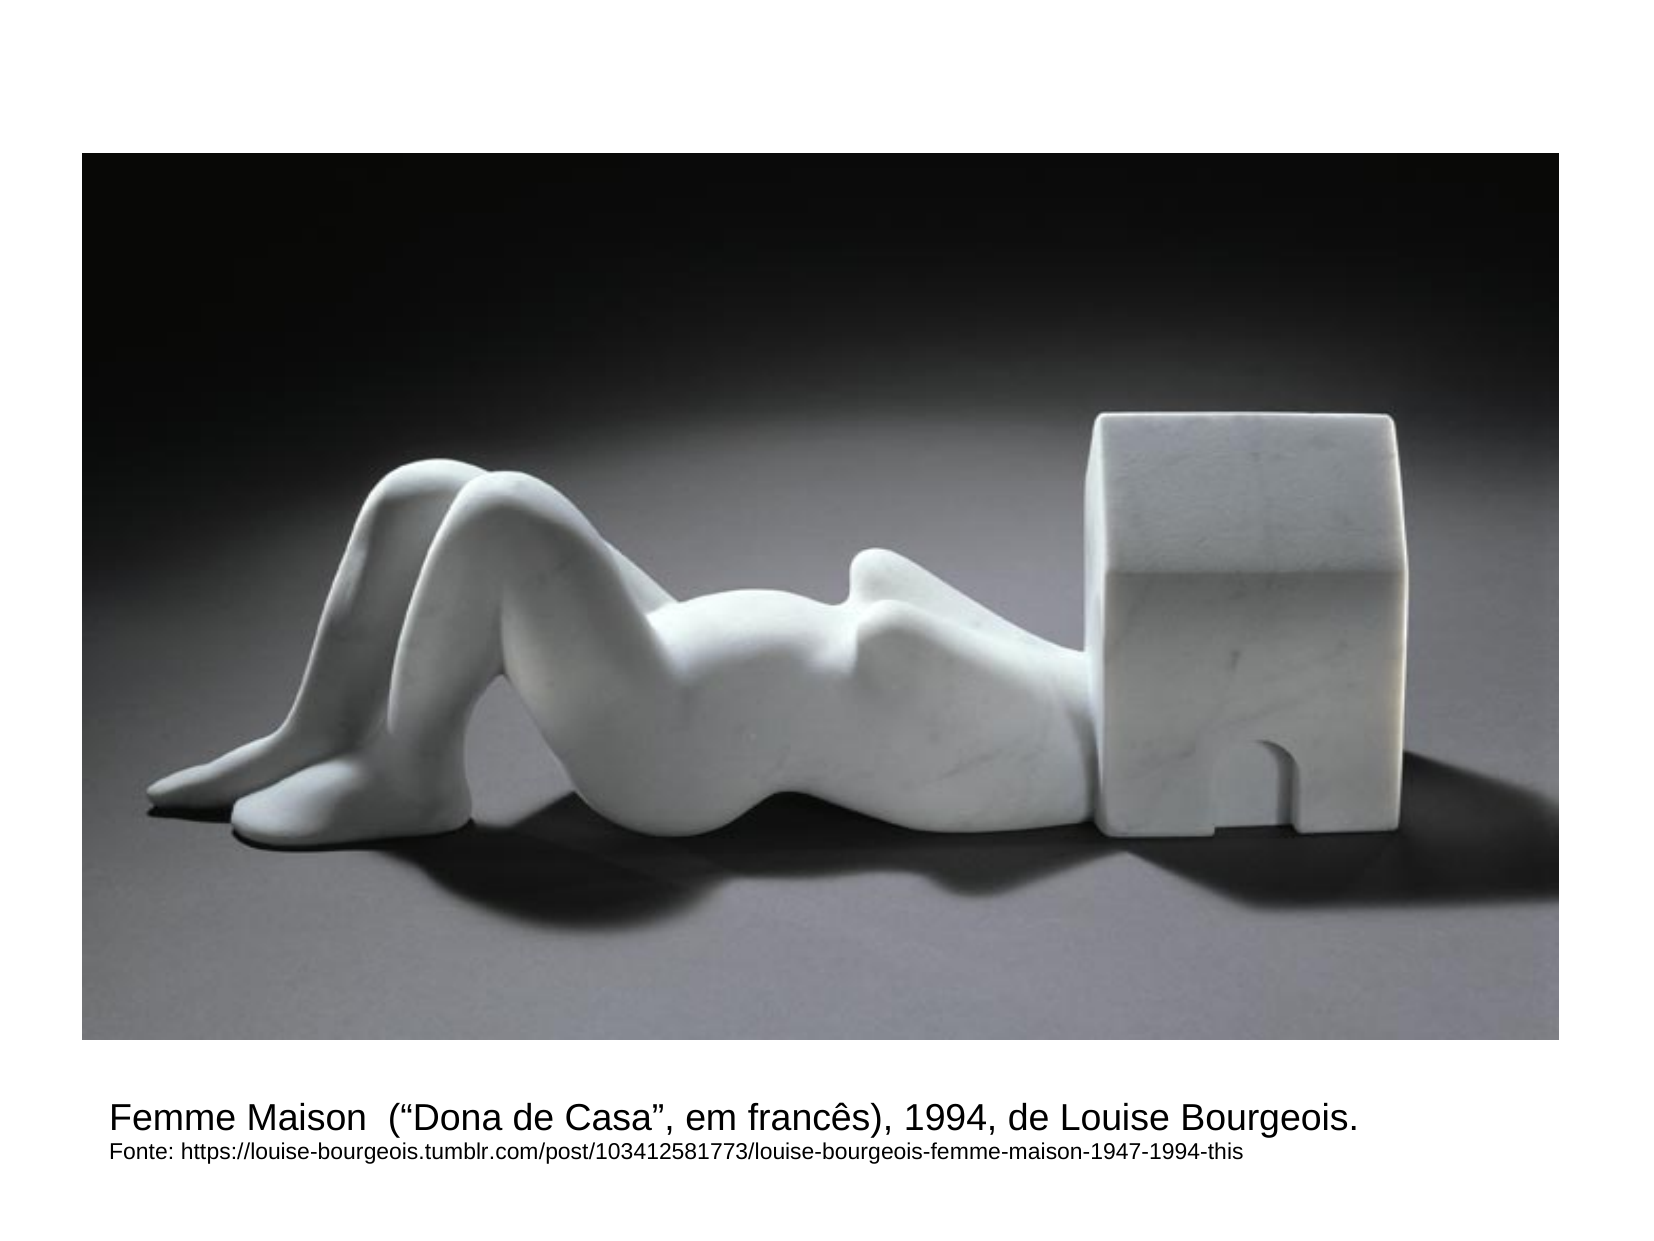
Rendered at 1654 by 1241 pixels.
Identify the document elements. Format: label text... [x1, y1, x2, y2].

text_box Femme Maison (“Dona de Casa”, em francês), 1994, de Louise Bourgeois. Fonte: https://louise-bourgeois.tumblr.com/post/103412581773/louise-bourgeois-femme-maison-1947-1994-this [94, 1086, 1583, 1144]
picture [82, 153, 1559, 1040]
